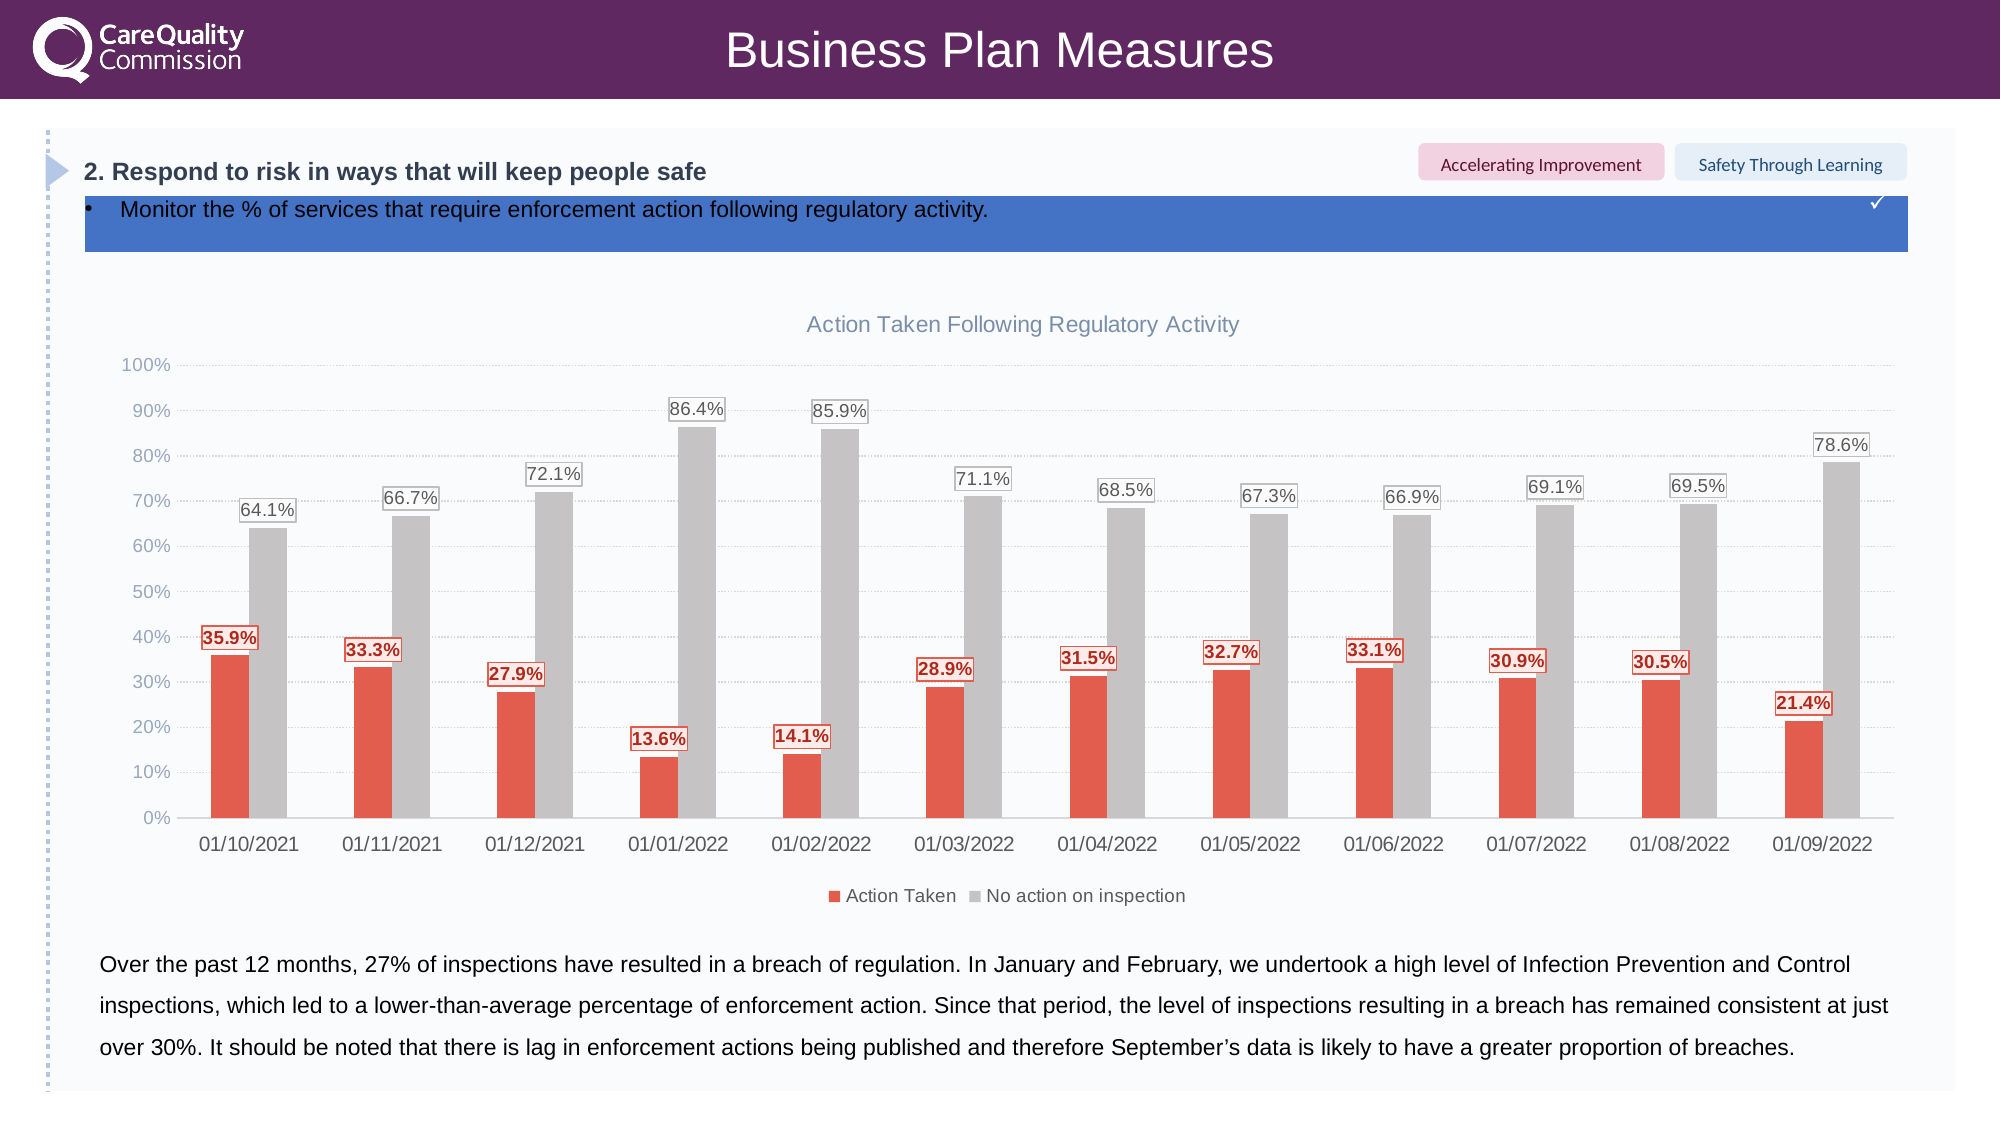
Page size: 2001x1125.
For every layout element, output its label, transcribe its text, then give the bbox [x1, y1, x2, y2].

text_box Safety Through Learning [1674, 143, 1908, 181]
table_header Monitor the % of services that require enforcement action following regulatory activity. [85, 196, 1848, 252]
text_box [45, 128, 1955, 1091]
table_header  [1848, 196, 1908, 252]
text_box 2. Respond to risk in ways that will keep people safe [69, 147, 984, 194]
picture [32, 16, 245, 84]
text_box Accelerating Improvement [1418, 143, 1665, 181]
text_box Over the past 12 months, 27% of inspections have resulted in a breach of regulation. In January and February, we undertook a high level of Infection Prevention and Control inspections, which led to a lower-than-average percentage of enforcement action. Since that period, the level of inspections resulting in a breach has remained consistent at just over 30%. It should be noted that there is lag in enforcement actions being published and therefore September’s data is likely to have a greater proportion of breaches. [84, 928, 1945, 1064]
chart [84, 280, 1932, 914]
text_box [0, 0, 2000, 99]
text_box Business Plan Measures [641, 9, 1358, 86]
